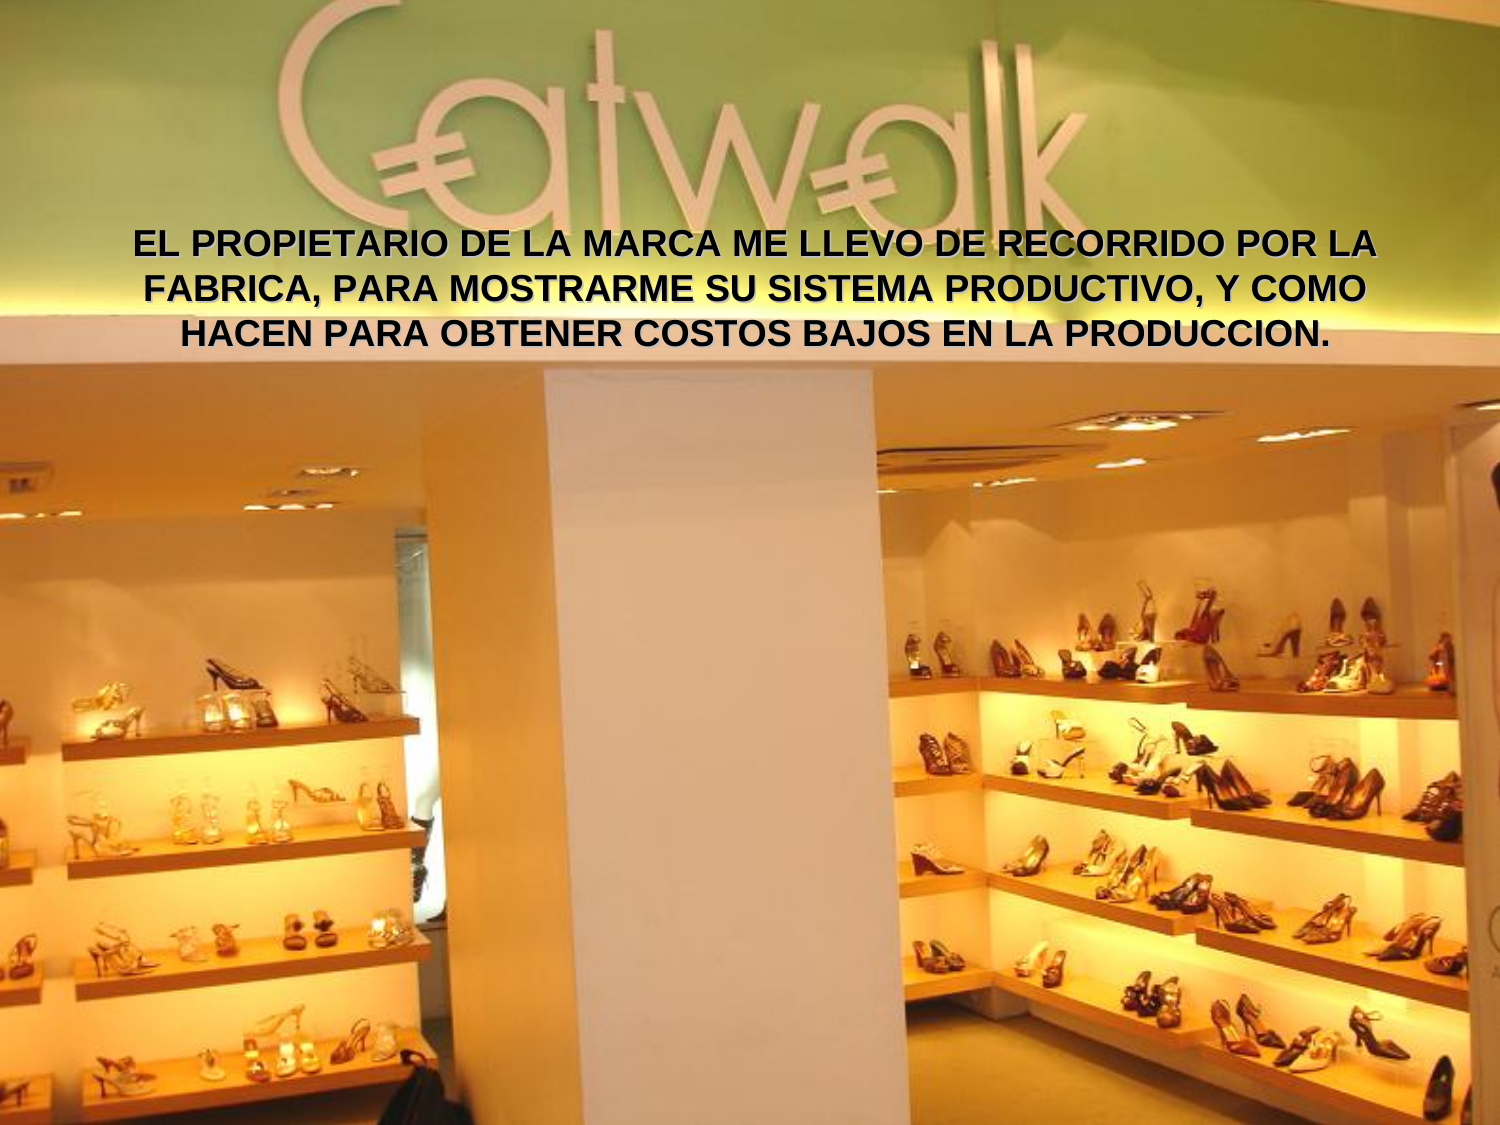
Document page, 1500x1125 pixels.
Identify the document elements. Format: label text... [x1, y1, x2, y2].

text_box EL PROPIETARIO DE LA MARCA ME LLEVO DE RECORRIDO POR LA FABRICA, PARA MOSTRARME SU SISTEMA PRODUCTIVO, Y COMO HACEN PARA OBTENER COSTOS BAJOS EN LA PRODUCCION. [70, 211, 1442, 363]
picture [0, 0, 1500, 1125]
